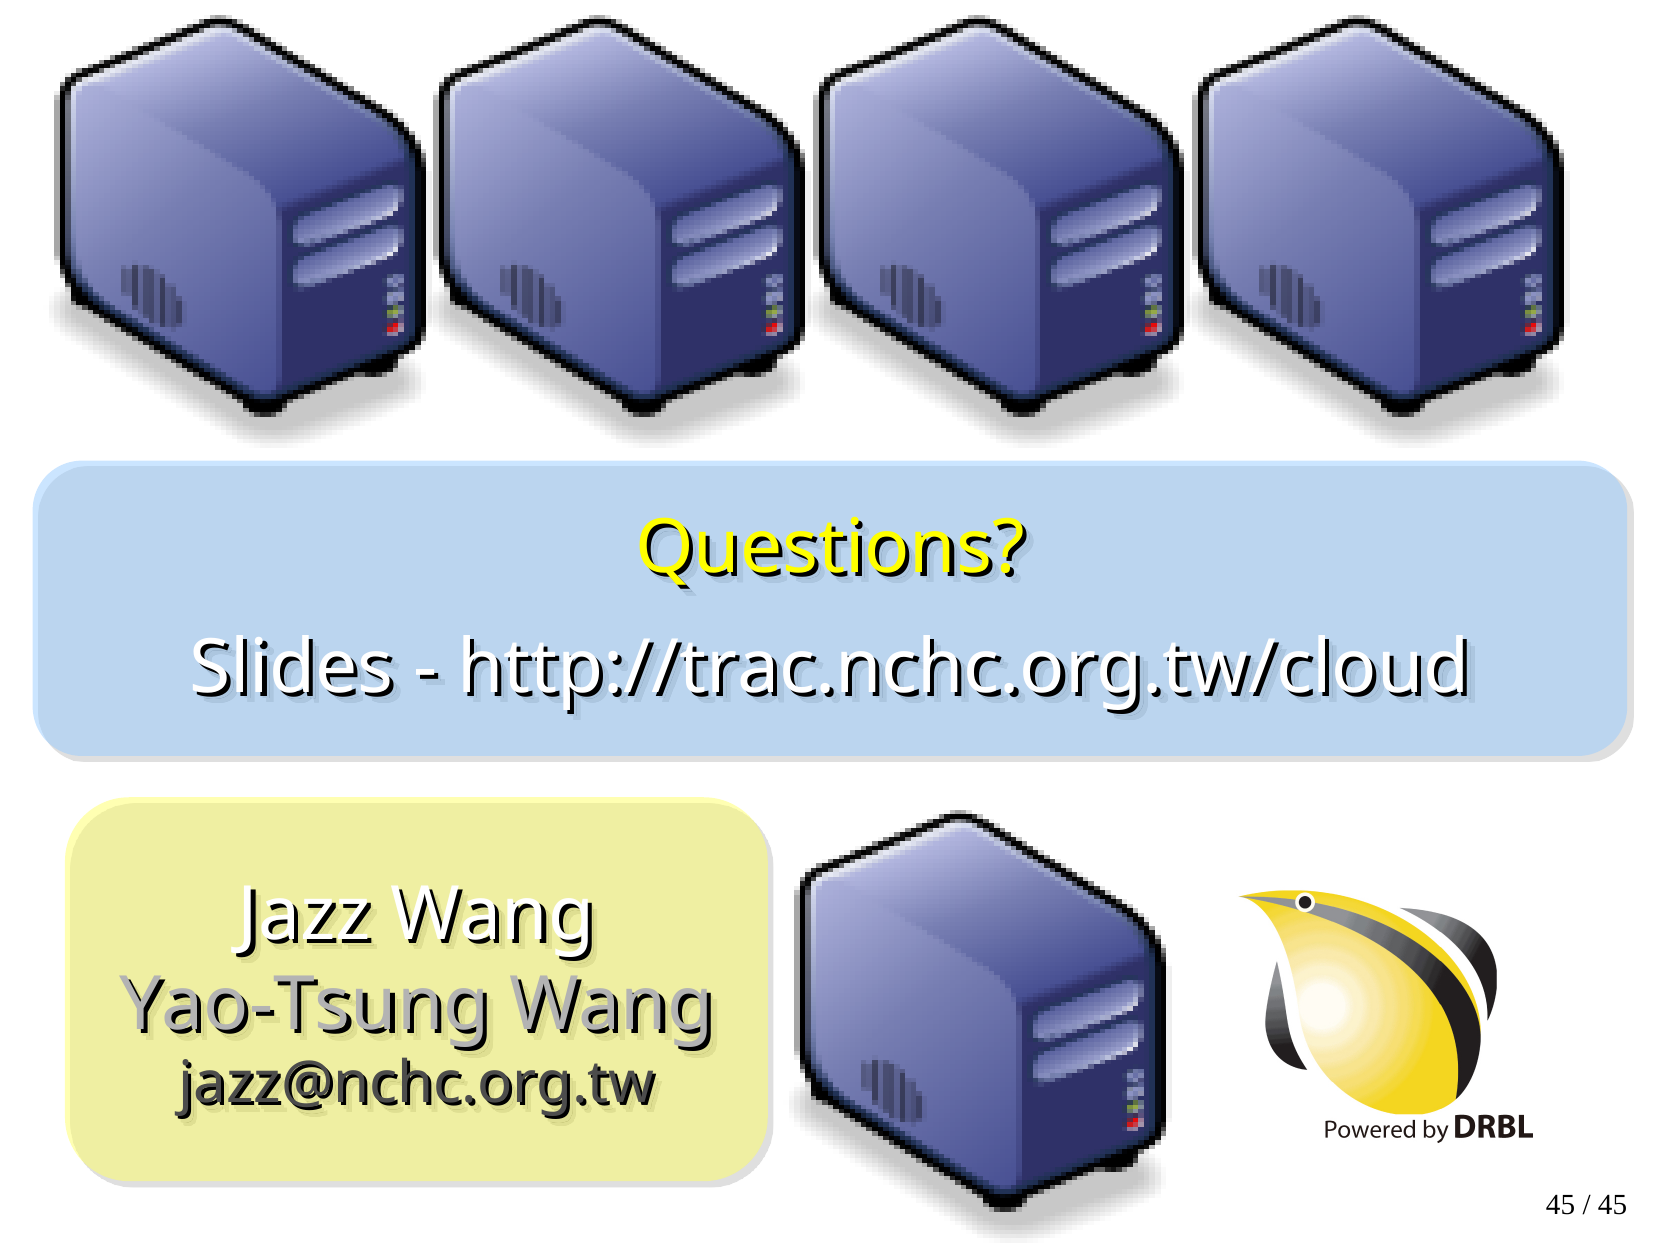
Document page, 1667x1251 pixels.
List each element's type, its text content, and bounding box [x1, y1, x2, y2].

picture [27, 2, 1609, 502]
text_box Questions? Slides - http://trac.nchc.org.tw/cloud [32, 460, 1628, 756]
picture [1224, 874, 1548, 1152]
picture [767, 797, 1211, 1251]
text_box Jazz Wang Yao-Tsung Wang jazz@nchc.org.tw [64, 797, 767, 1182]
